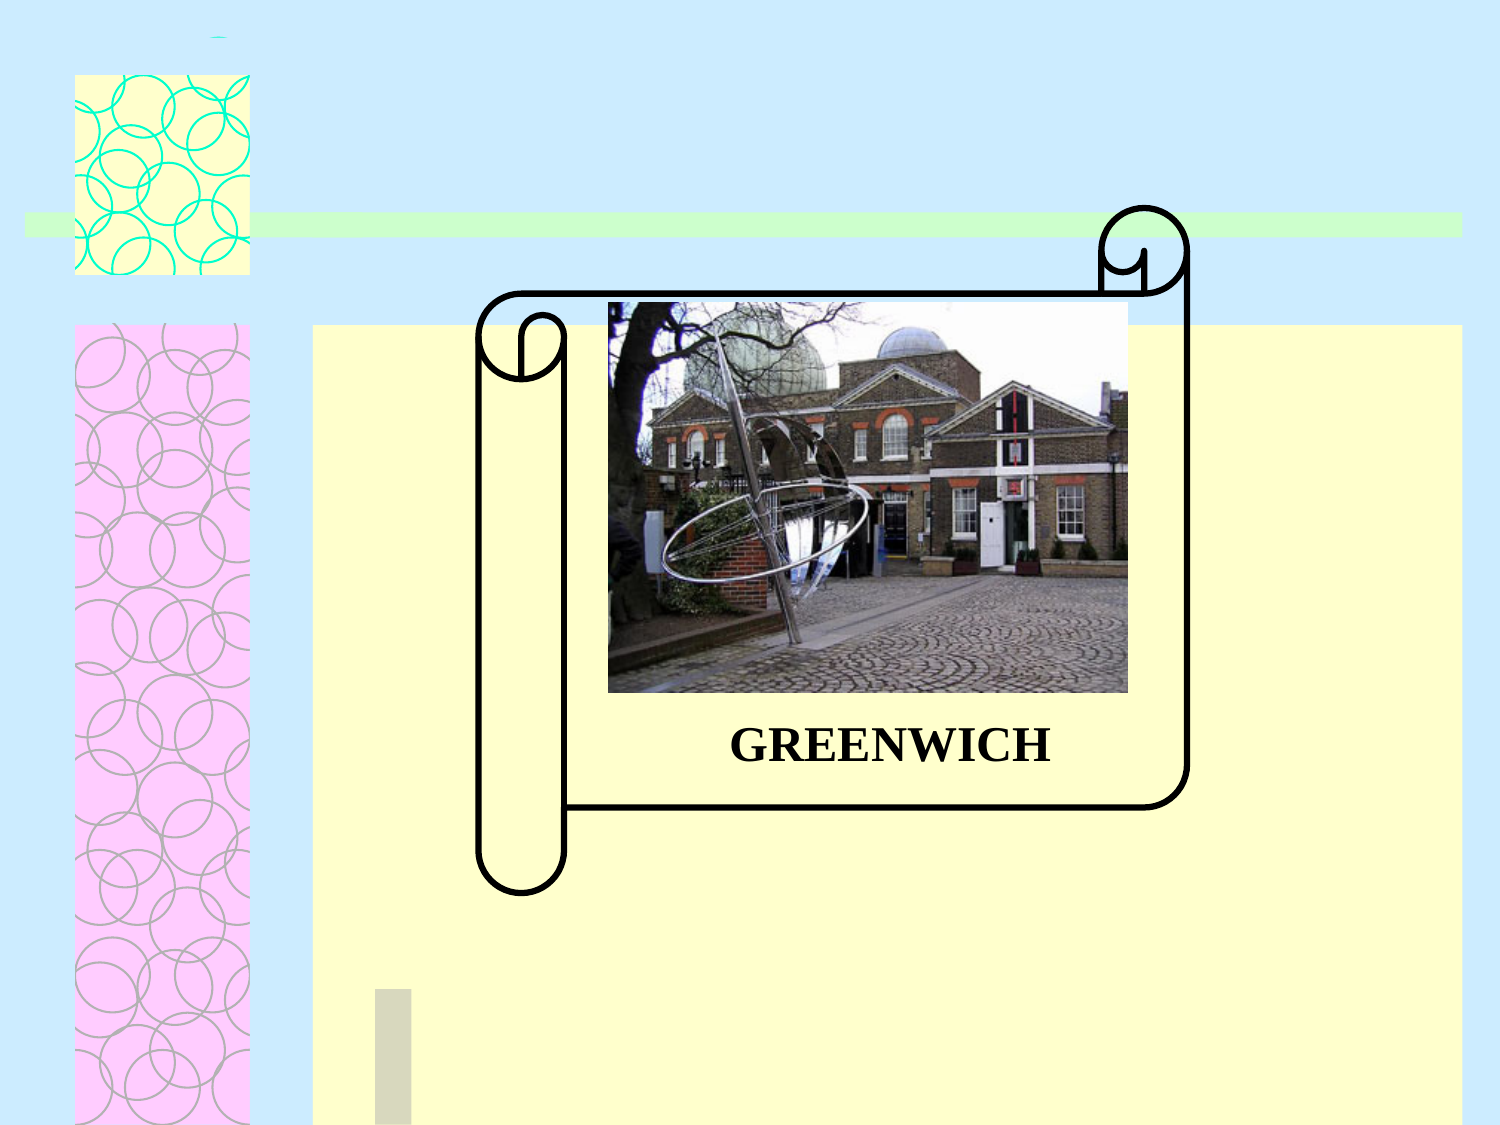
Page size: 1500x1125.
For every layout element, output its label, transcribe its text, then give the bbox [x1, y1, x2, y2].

picture [608, 302, 1128, 693]
text_box GREENWICH [714, 704, 1067, 779]
